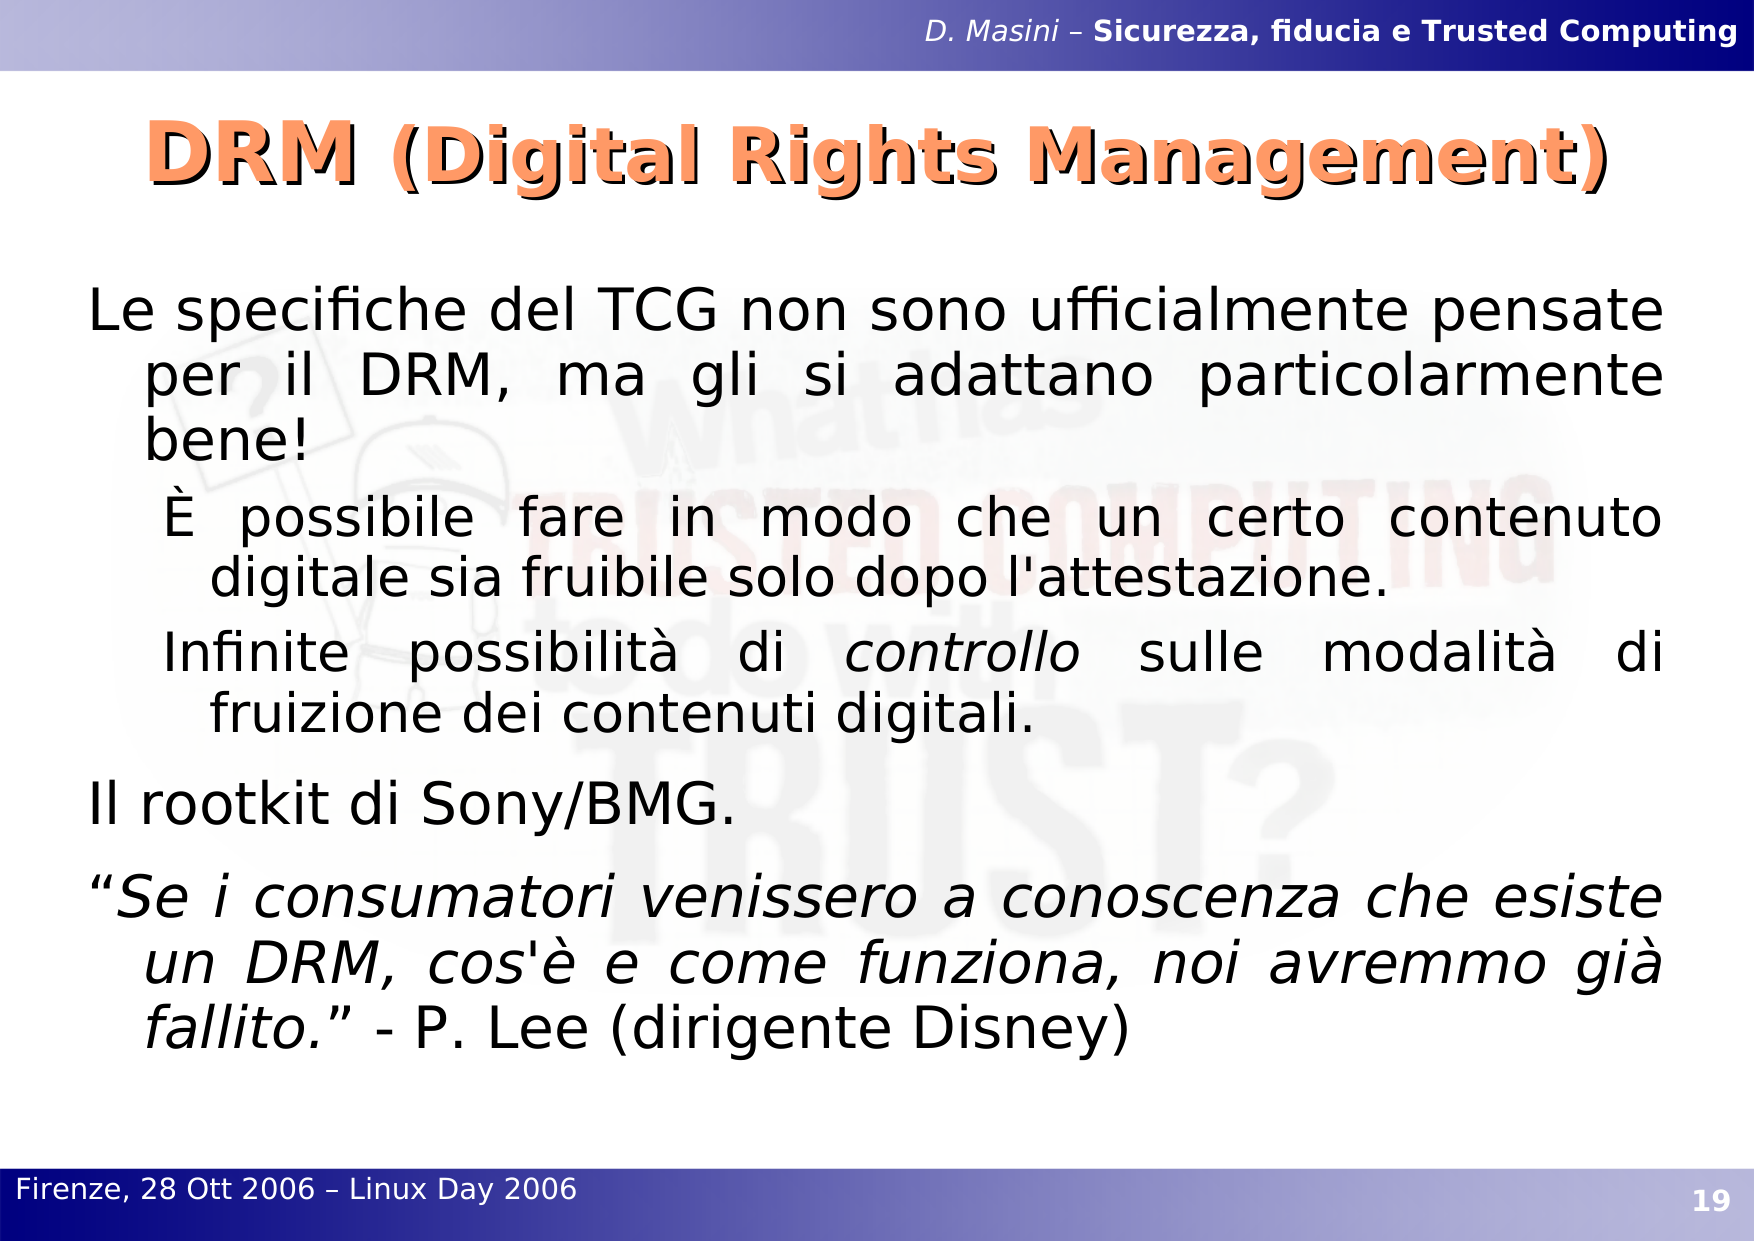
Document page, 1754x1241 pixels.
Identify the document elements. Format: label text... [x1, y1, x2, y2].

list Le specifiche del TCG non sono ufficialmente pensate per il DRM, ma gli si adattano particolarmente bene! È possibile fare in modo che un certo contenuto digitale sia fruibile solo dopo l'attestazione. Infinite possibilità di controllo sulle modalità di fruizione dei contenuti digitali. Il rootkit di Sony/BMG. “Se i consumatori venissero a conoscenza che esiste un DRM, cos'è e come funziona, noi avremmo già fallito.” - P. Lee (dirigente Disney) [87, 278, 1666, 1142]
text_box <numero> [1641, 1185, 1732, 1223]
text_box D. Masini – Sicurezza, fiducia e Trusted Computing [602, 7, 1754, 63]
title DRM (Digital Rights Management) [87, 49, 1666, 257]
text_box Firenze, 28 Ott 2006 – Linux Day 2006 [0, 1175, 1314, 1234]
picture [0, 0, 1754, 1241]
